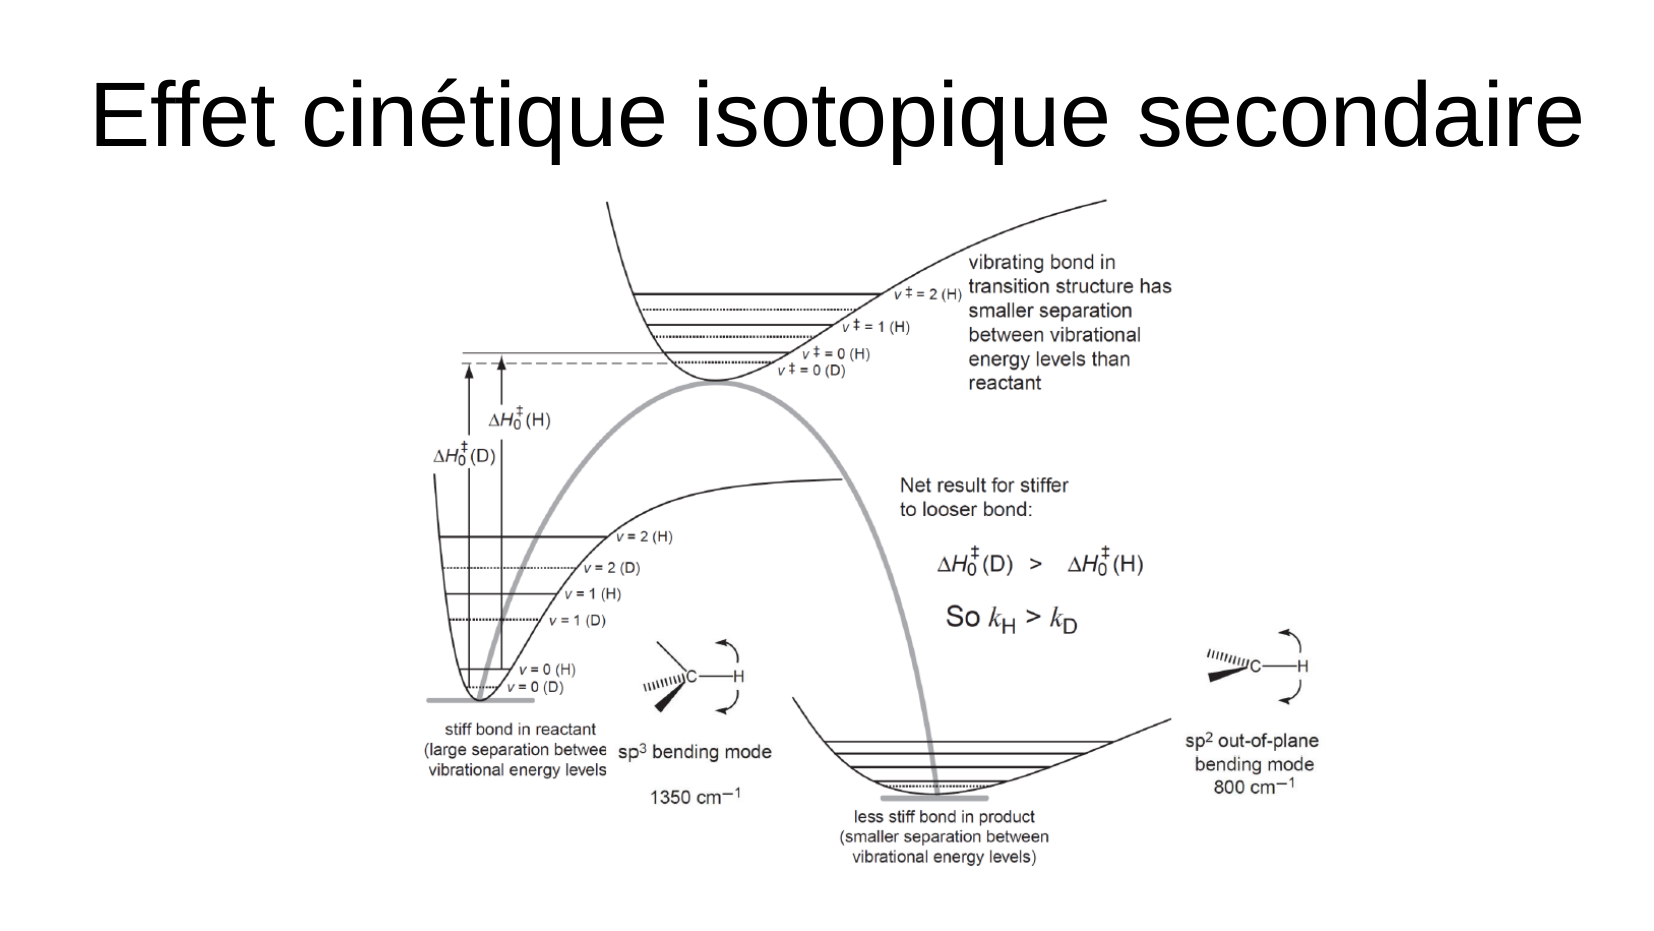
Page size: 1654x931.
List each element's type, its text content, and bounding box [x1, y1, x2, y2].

picture [354, 188, 1337, 874]
title Effet cinétique isotopique secondaire [59, 12, 1619, 218]
